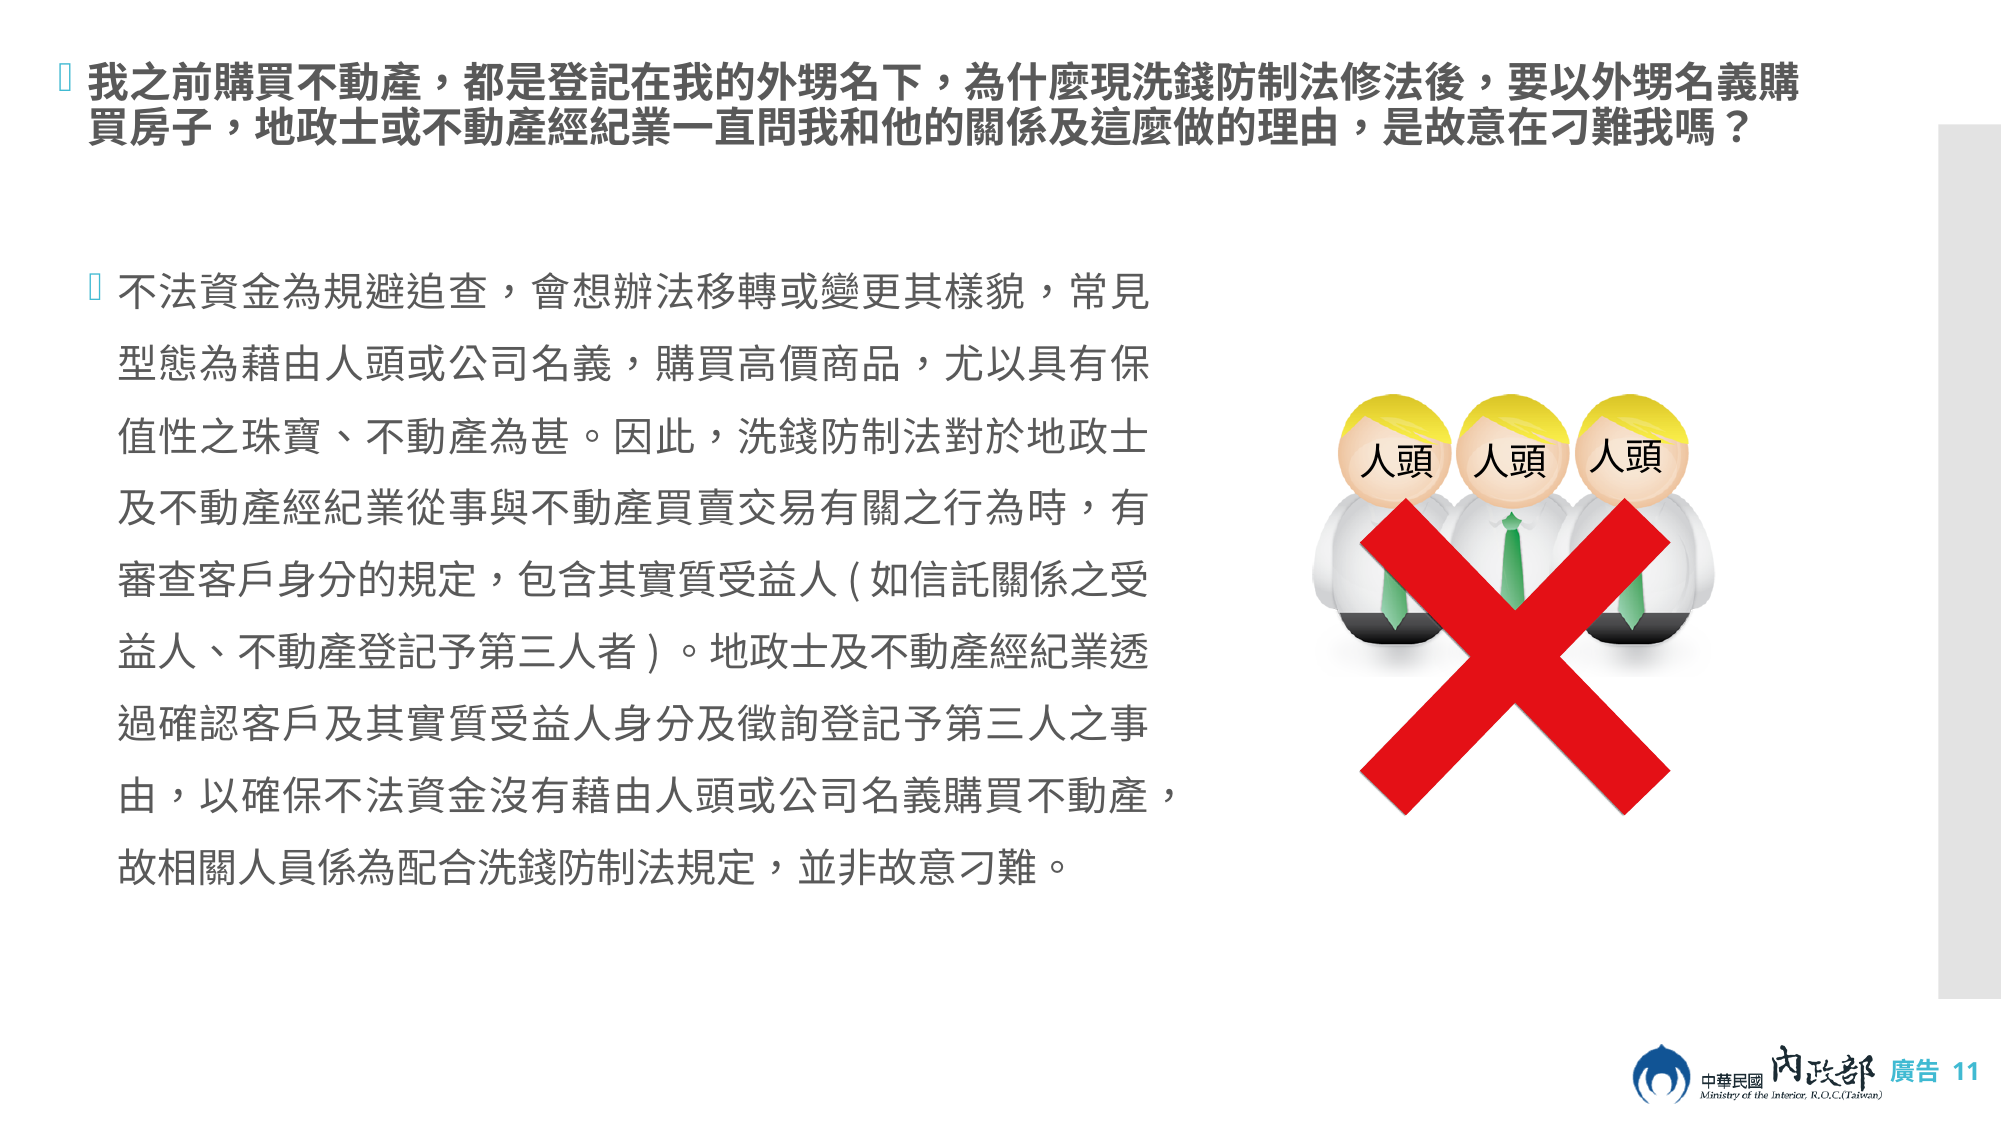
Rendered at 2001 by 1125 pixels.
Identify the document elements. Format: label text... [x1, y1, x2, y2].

list 我之前購買不動產，都是登記在我的外甥名下，為什麼現洗錢防制法修法後，要以外甥名義購買房子，地政士或不動產經紀業一直問我和他的關係及這麼做的理由，是故意在刁難我嗎？ [42, 28, 1853, 185]
slide_number 廣告 <編號> [1744, 1042, 1996, 1103]
text_box 人頭 [1344, 430, 1450, 491]
text_box [1359, 497, 1671, 816]
picture [1632, 1044, 1882, 1104]
picture [1286, 371, 1745, 677]
text_box 人頭 [1573, 425, 1679, 486]
list 不法資金為規避追查，會想辦法移轉或變更其樣貌，常見型態為藉由人頭或公司名義，購買高價商品，尤以具有保值性之珠寶、不動產為甚。因此，洗錢防制法對於地政士及不動產經紀業從事與不動產買賣交易有關之行為時，有審查客戶身分的規定，包含其實質受益人(如信託關係之受益人、不動產登記予第三人者)。地政士及不動產經紀業透過確認客戶及其實質受益人身分及徵詢登記予第三人之事由，以確保不法資金沒有藉由人頭或公司名義購買不動產，故相關人員係為配合洗錢防制法規定，並非故意刁難。 [73, 235, 1166, 967]
text_box 人頭 [1457, 430, 1563, 491]
